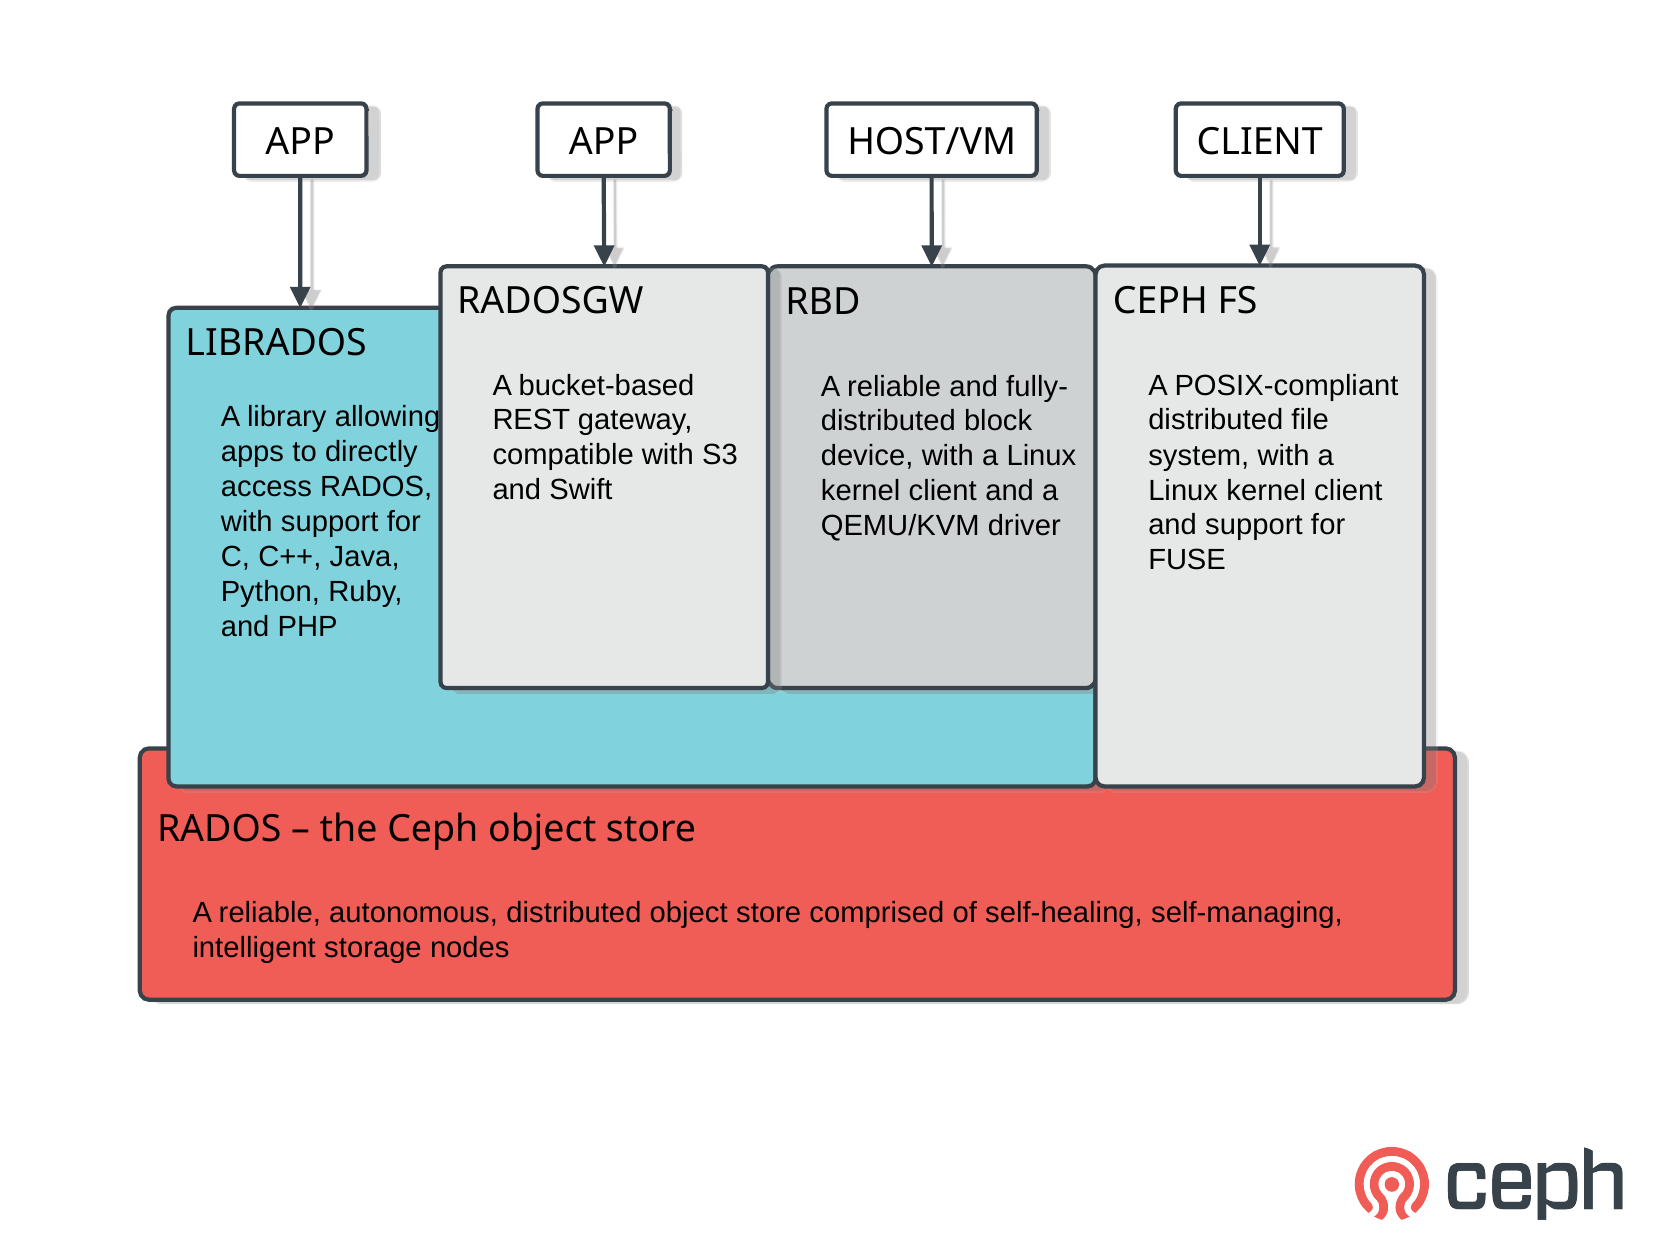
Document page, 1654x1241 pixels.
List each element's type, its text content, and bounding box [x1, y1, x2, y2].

text_box APP [537, 103, 670, 176]
text_box LIBRADOS A library allowing apps to directly access RADOS, with support for C, C++, Java, Python, Ruby, and PHP [168, 307, 1096, 787]
text_box RADOSGW A bucket-based REST gateway, compatible with S3 and Swift [440, 266, 768, 688]
text_box RBD A reliable and fully-distributed block device, with a Linux kernel client and a QEMU/KVM driver [768, 266, 1095, 688]
text_box HOST/VM [826, 103, 1037, 176]
text_box CEPH FS A POSIX-compliant distributed file system, with a Linux kernel client and support for FUSE [1095, 265, 1424, 787]
picture [1308, 1100, 1654, 1241]
text_box APP [234, 103, 367, 176]
text_box RADOS – the Ceph object store A reliable, autonomous, distributed object store comprised of self-healing, self-managing, intelligent storage nodes [139, 748, 1455, 1000]
text_box CLIENT [1175, 103, 1344, 176]
